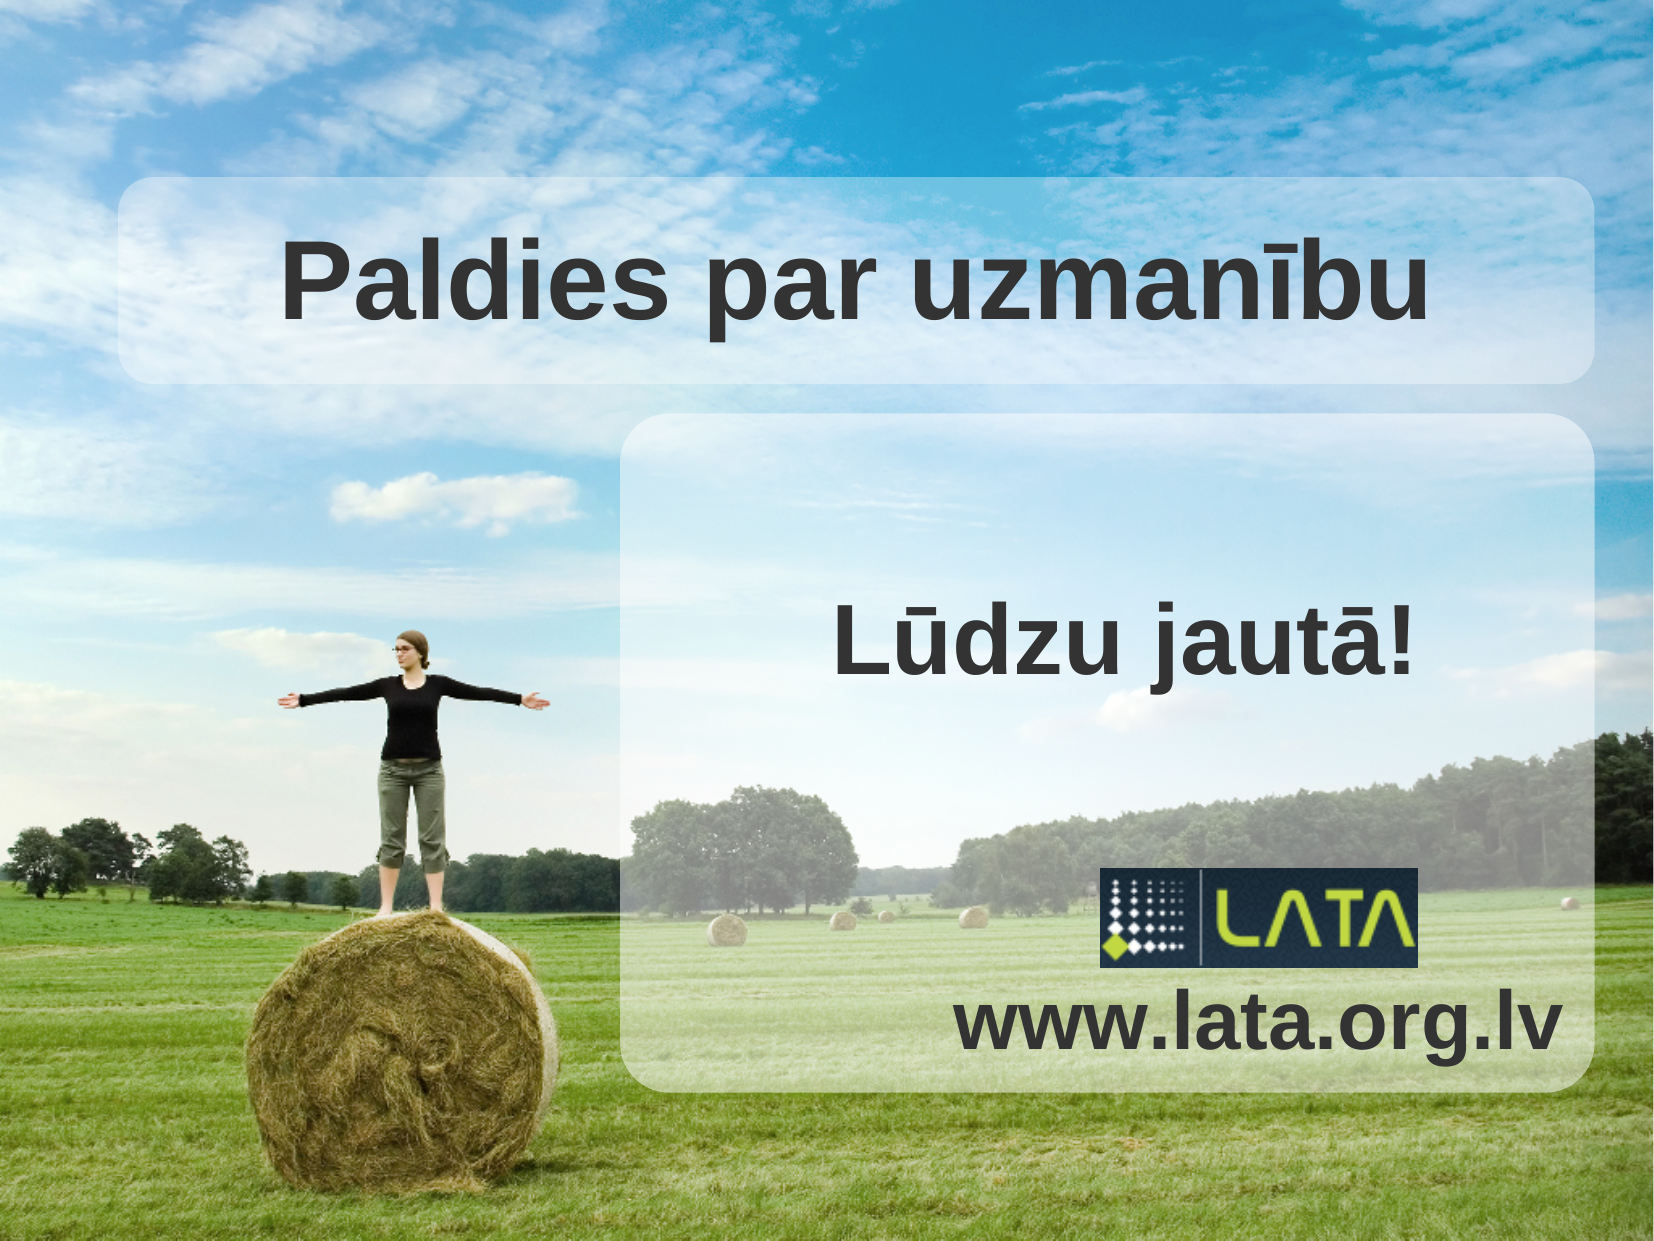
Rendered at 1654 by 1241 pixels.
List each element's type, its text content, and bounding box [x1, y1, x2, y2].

subtitle Lūdzu jautā! www.lata.org.lv [649, 360, 1565, 1068]
title Paldies par uzmanību [118, 206, 1595, 355]
picture [0, 0, 1654, 1241]
